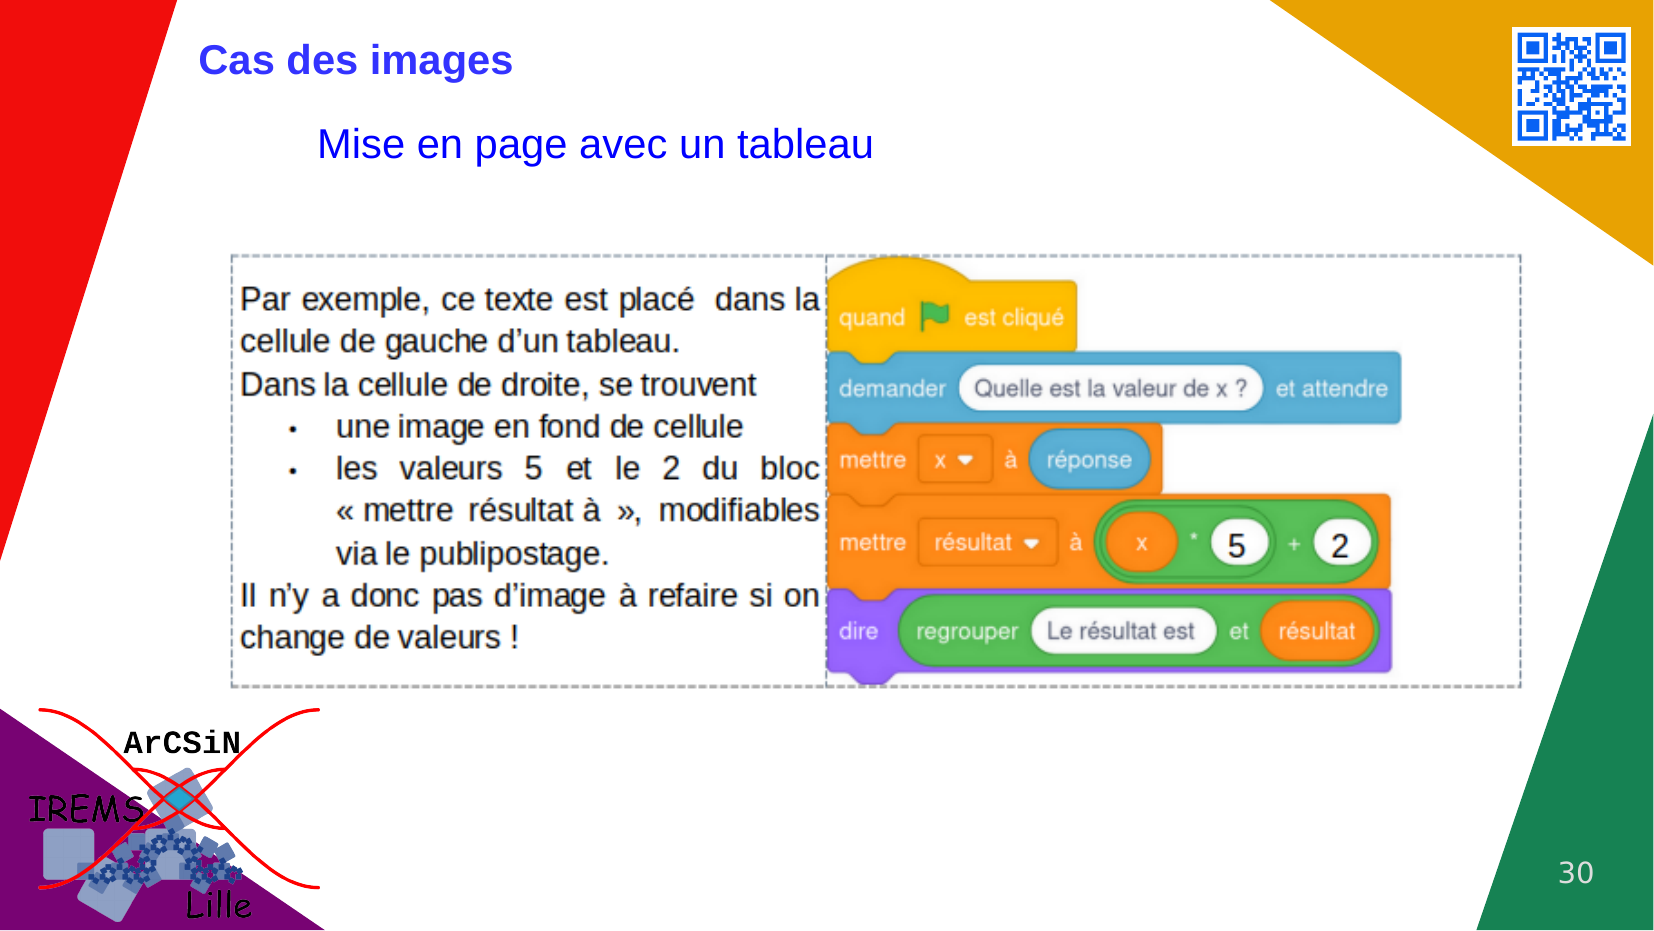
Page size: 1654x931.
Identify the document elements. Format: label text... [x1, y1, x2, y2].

text_box Mise en page avec un tableau [317, 120, 1228, 214]
picture [29, 708, 320, 922]
picture [1512, 27, 1631, 146]
text_box Cas des images [183, 29, 1304, 94]
picture [224, 249, 1529, 696]
